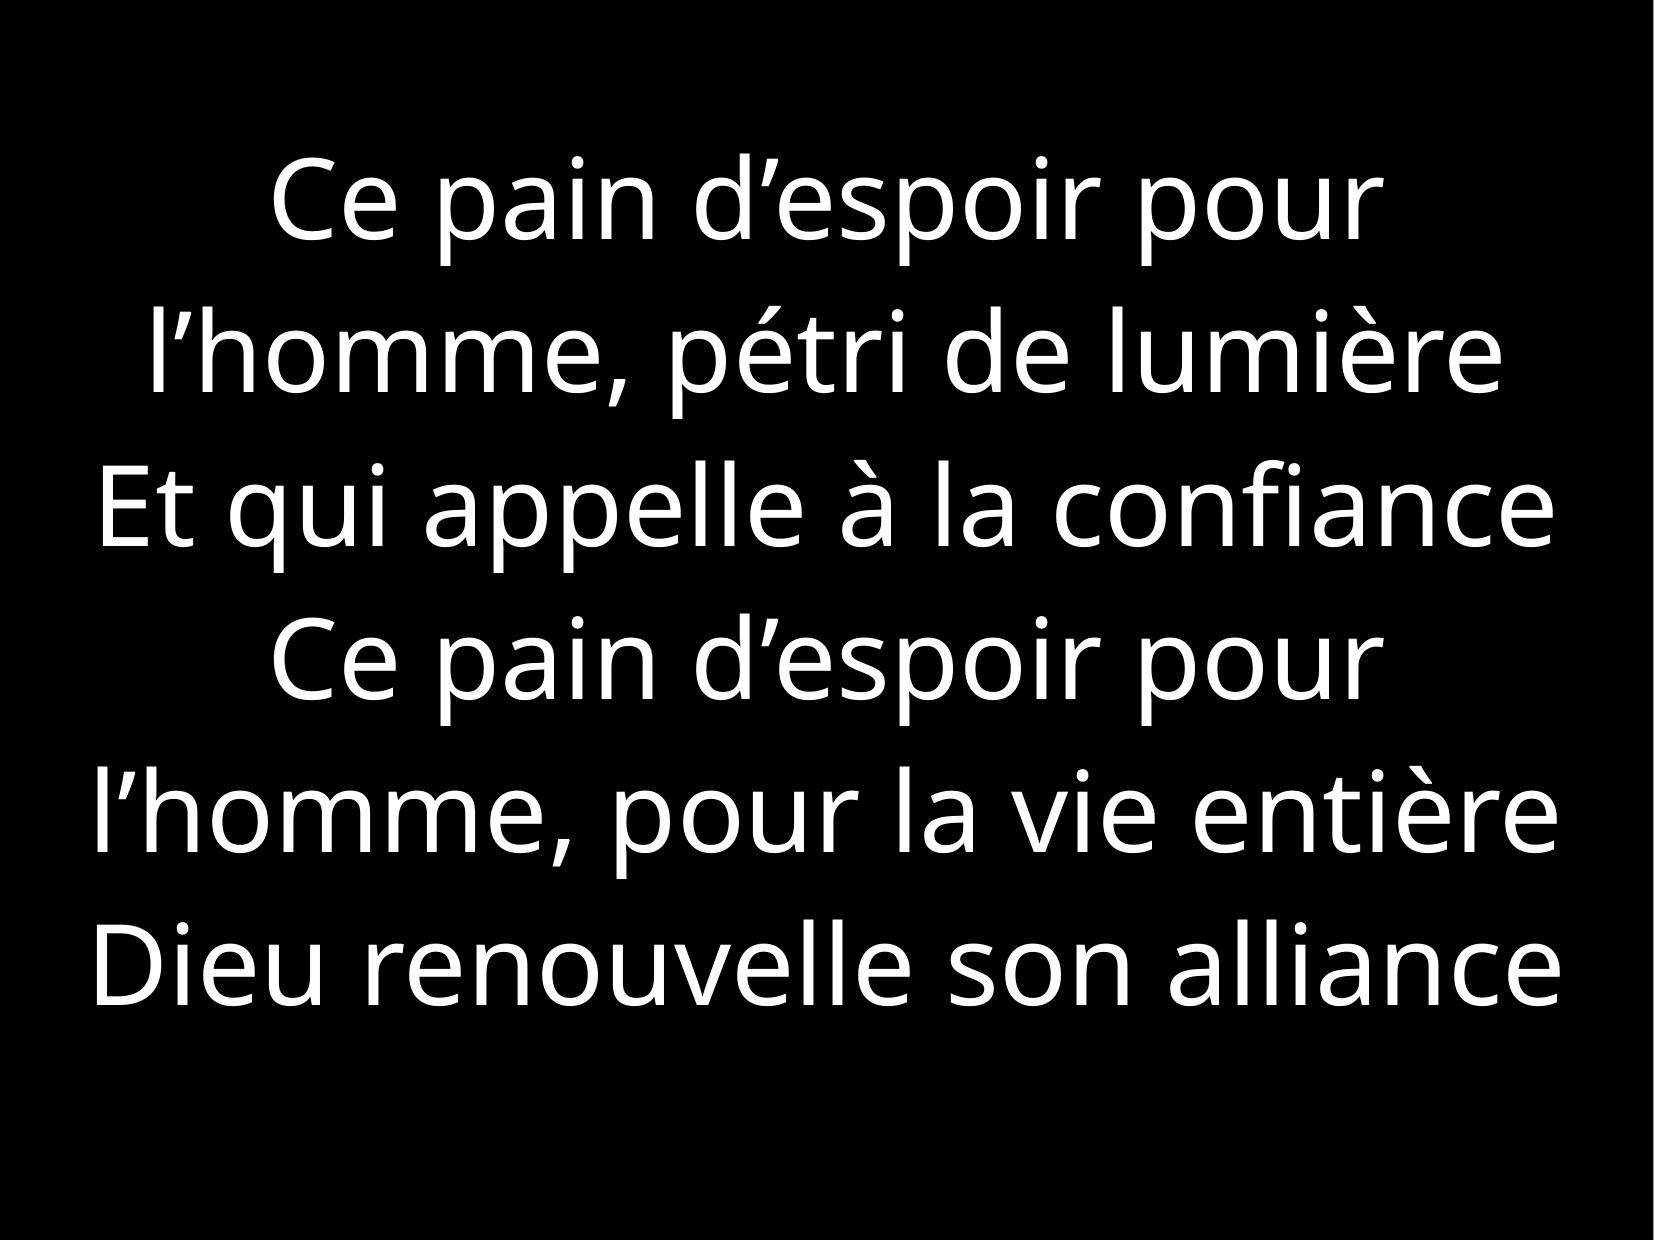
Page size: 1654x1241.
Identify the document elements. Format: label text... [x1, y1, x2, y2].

subtitle Ce pain d’espoir pour l’homme, pétri de lumière Et qui appelle à la confiance Ce pain d’espoir pour l’homme, pour la vie entière Dieu renouvelle son alliance [82, 49, 1571, 1109]
